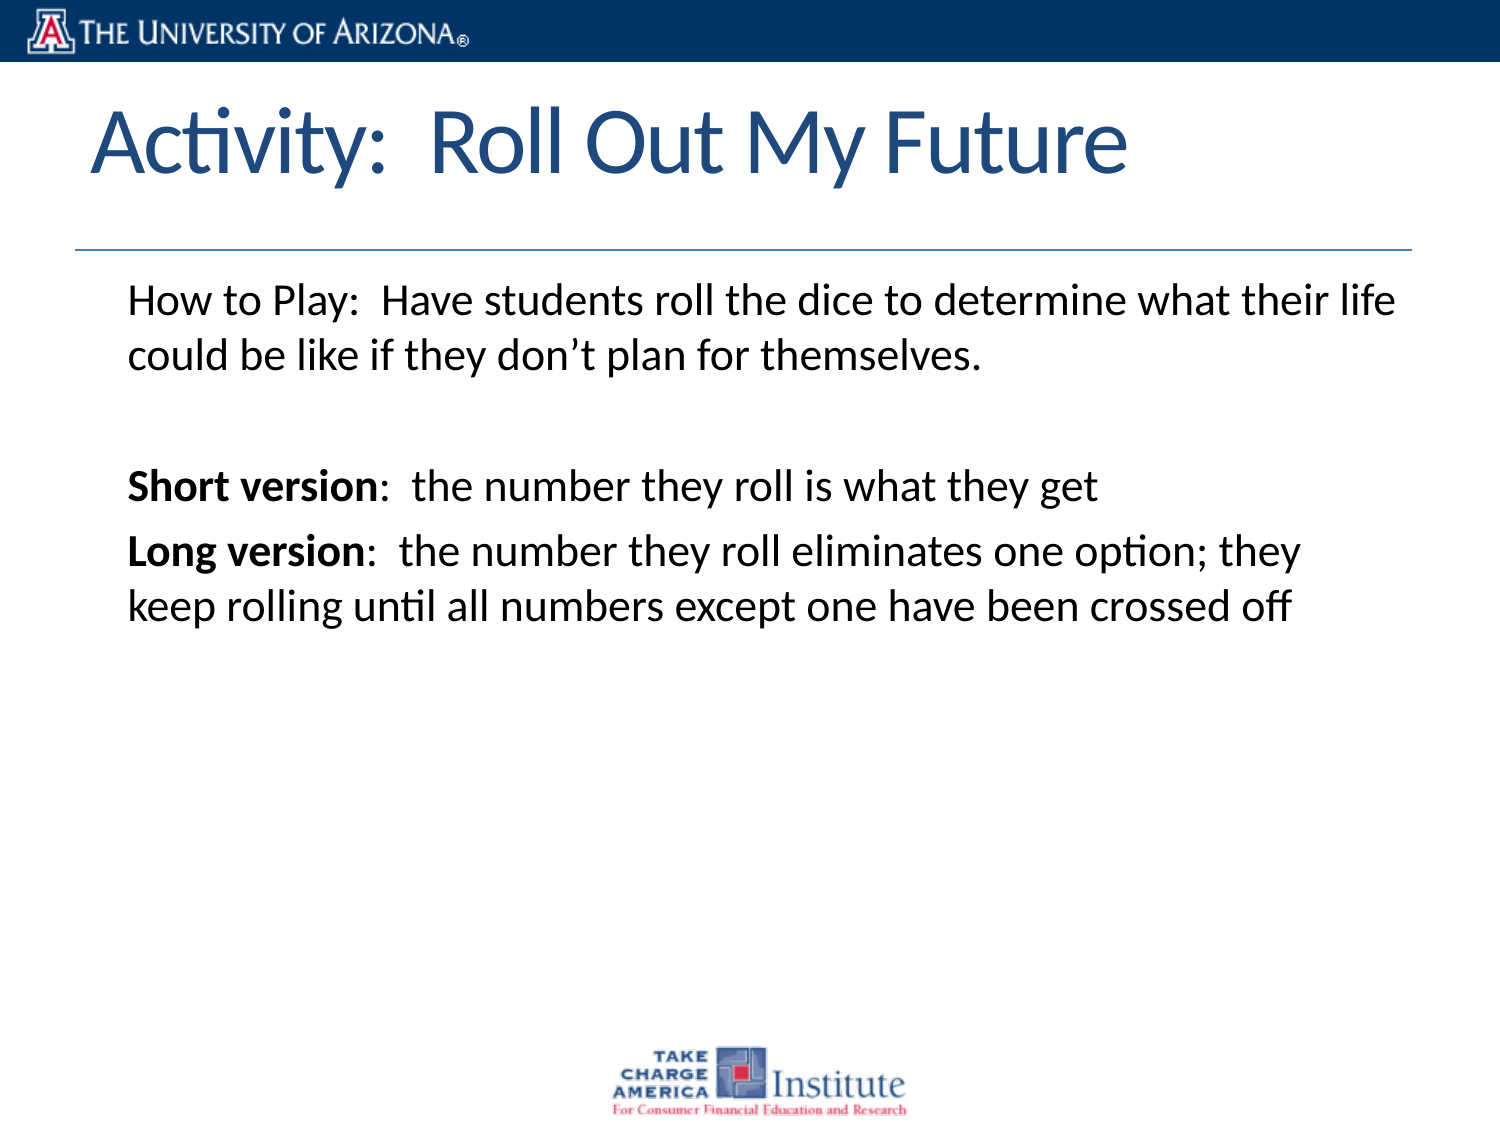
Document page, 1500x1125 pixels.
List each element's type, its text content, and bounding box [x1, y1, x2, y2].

list How to Play: Have students roll the dice to determine what their life could be like if they don’t plan for themselves. Short version: the number they roll is what they get Long version: the number they roll eliminates one option; they keep rolling until all numbers except one have been crossed off [75, 262, 1413, 1051]
title Activity: Roll Out My Future [75, 45, 1413, 225]
